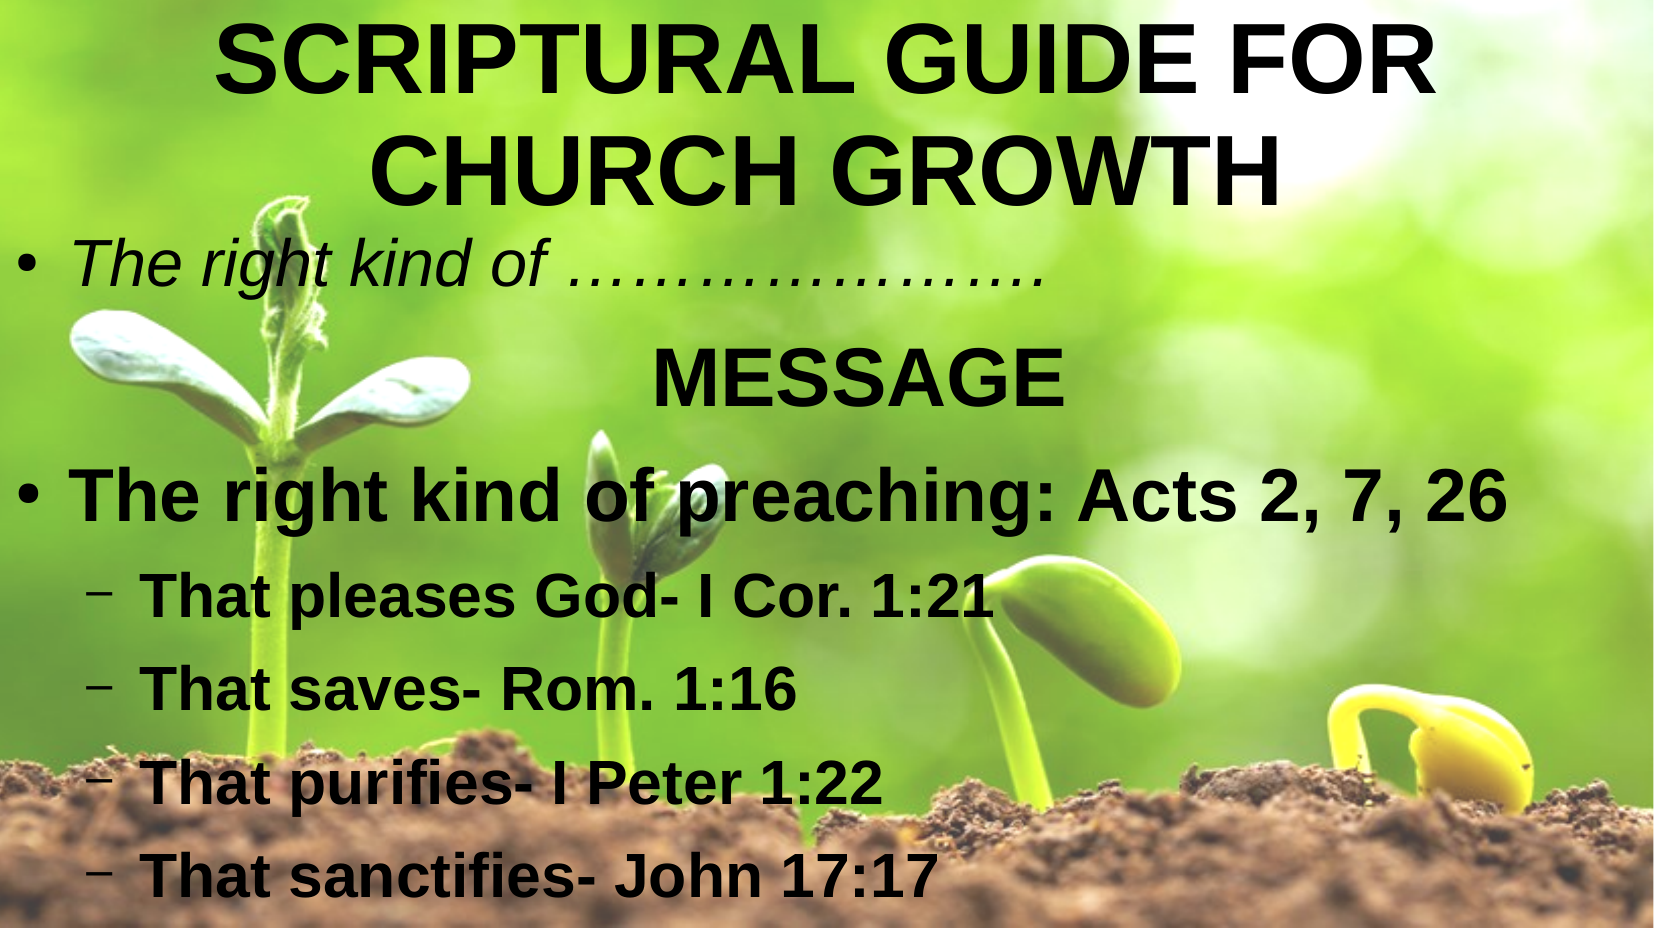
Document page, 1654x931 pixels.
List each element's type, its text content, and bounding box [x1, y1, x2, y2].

list The right kind of …………………. MESSAGE The right kind of preaching: Acts 2, 7, 26 That pleases God- I Cor. 1:21 That saves- Rom. 1:16 That purifies- I Peter 1:22 That sanctifies- John 17:17 [0, 226, 1651, 916]
picture [0, 0, 1654, 928]
title SCRIPTURAL GUIDE FOR CHURCH GROWTH [82, 2, 1571, 226]
